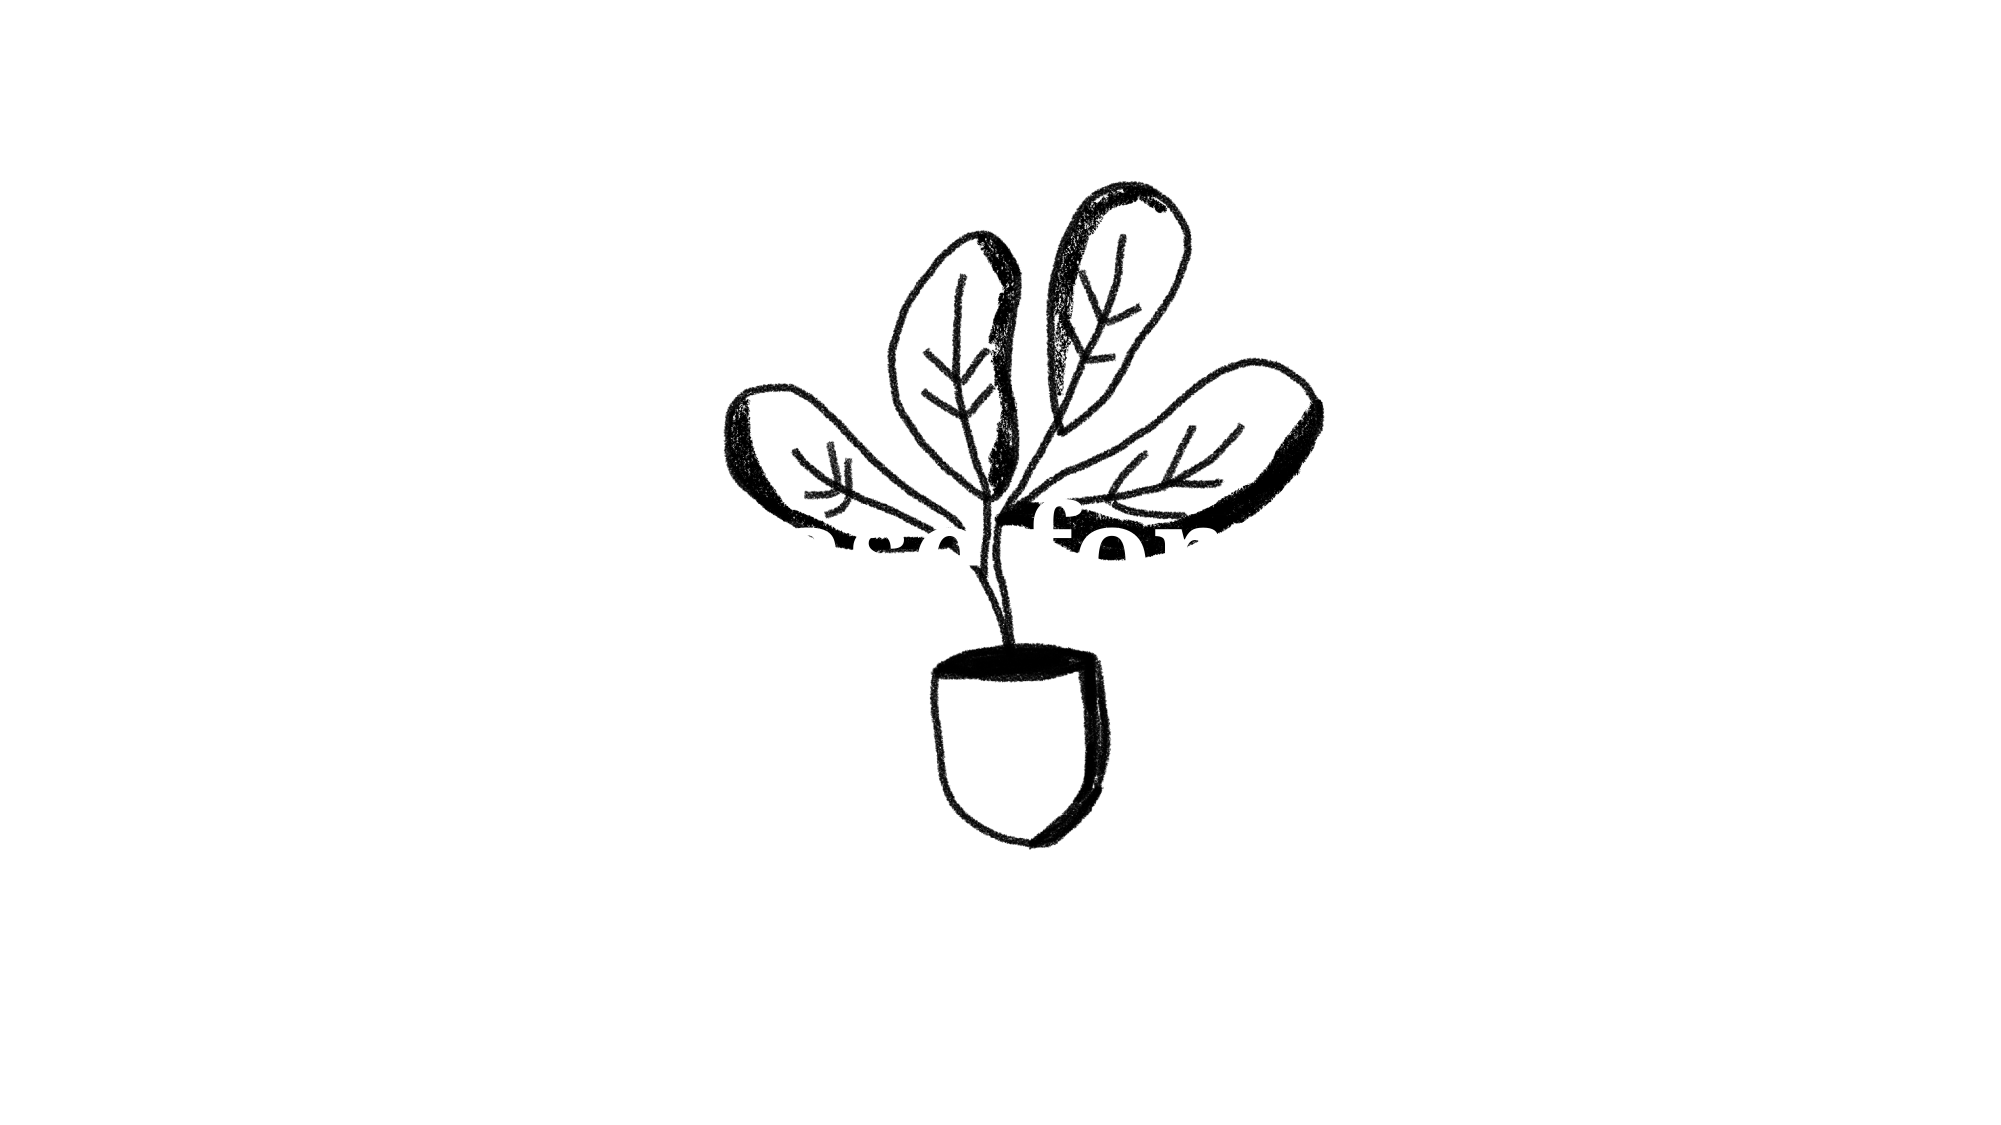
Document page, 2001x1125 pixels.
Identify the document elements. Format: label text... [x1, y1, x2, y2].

picture [474, 788, 1526, 1020]
picture [474, 10, 1526, 336]
text_box 4. The case for change [197, 336, 1803, 788]
